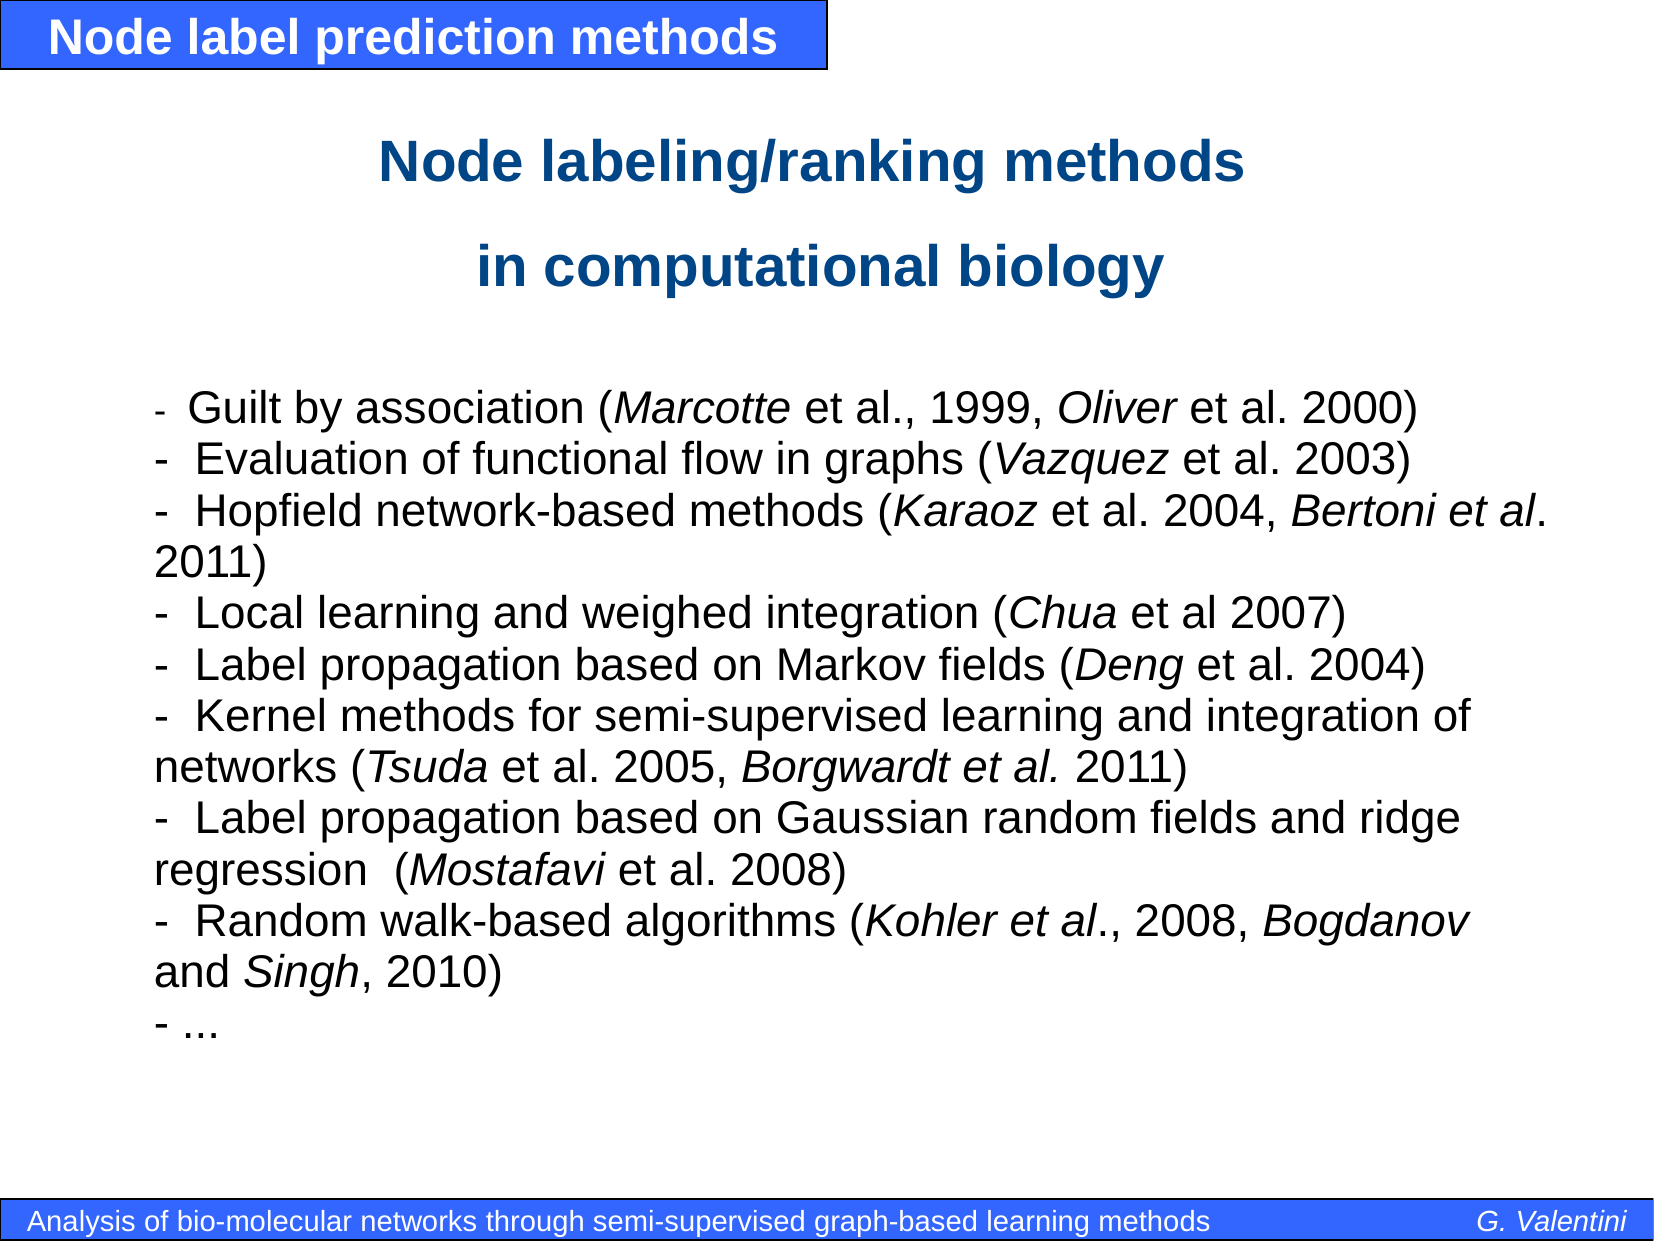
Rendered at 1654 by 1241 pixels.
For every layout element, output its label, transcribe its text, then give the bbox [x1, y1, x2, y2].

text_box Analysis of bio-molecular networks through semi-supervised graph-based learning methods G. Valentini [0, 1198, 1654, 1241]
text_box - Guilt by association (Marcotte et al., 1999, Oliver et al. 2000) - Evaluation of functional flow in graphs (Vazquez et al. 2003) - Hopfield network-based methods (Karaoz et al. 2004, Bertoni et al. 2011) - Local learning and weighed integration (Chua et al 2007) - Label propagation based on Markov fields (Deng et al. 2004) - Kernel methods for semi-supervised learning and integration of networks (Tsuda et al. 2005, Borgwardt et al. 2011) - Label propagation based on Gaussian random fields and ridge regression (Mostafavi et al. 2008) - Random walk-based algorithms (Kohler et al., 2008, Bogdanov and Singh, 2010) - ... [139, 374, 1565, 1057]
text_box Node label prediction methods [0, 0, 827, 69]
text_box Node labeling/ranking methods in computational biology [23, 80, 1619, 1170]
